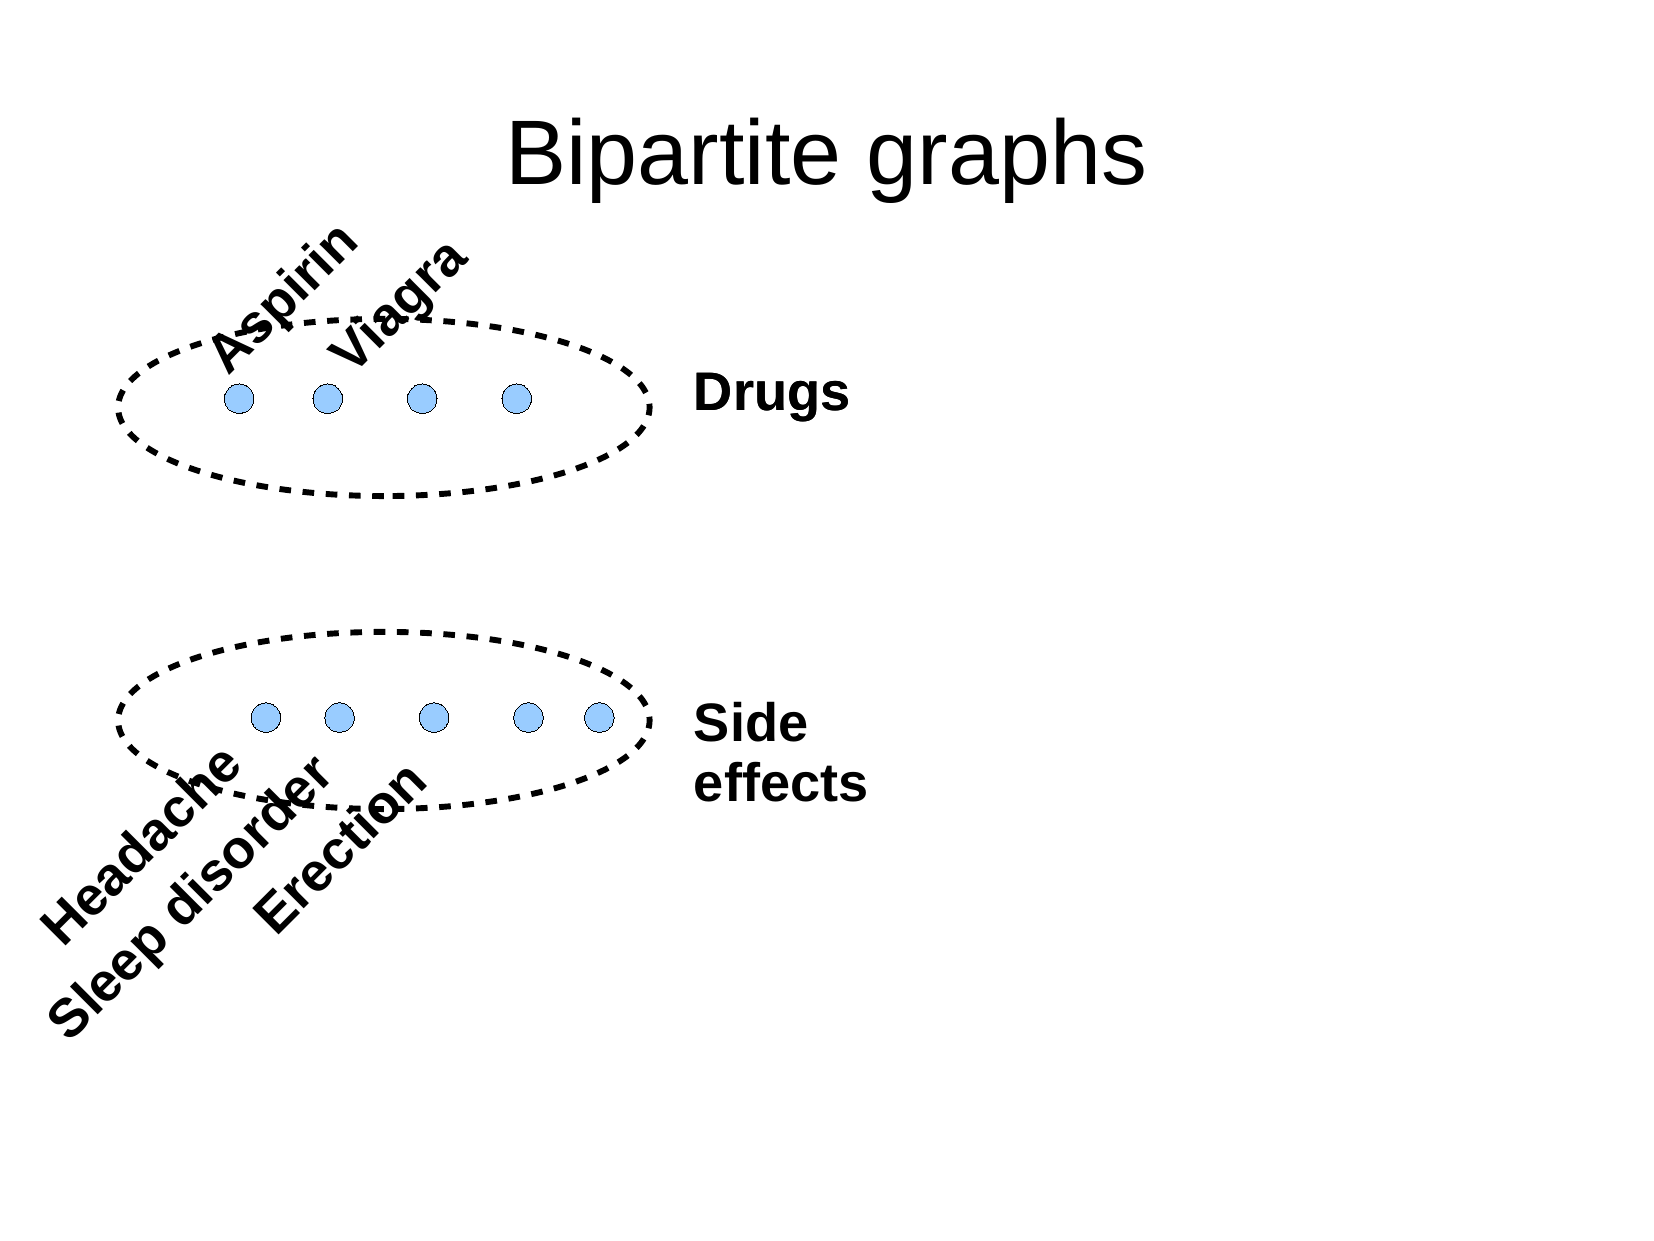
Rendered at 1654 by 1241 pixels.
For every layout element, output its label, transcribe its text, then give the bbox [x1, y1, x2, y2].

text_box Viagra [302, 209, 495, 402]
text_box [312, 383, 343, 414]
text_box [224, 386, 254, 414]
text_box Sleep disorder [19, 726, 357, 1069]
text_box [584, 702, 615, 733]
text_box Drugs [679, 354, 886, 443]
text_box Headache [13, 716, 266, 970]
text_box [513, 702, 544, 733]
title Bipartite graphs [82, 49, 1571, 257]
text_box [407, 383, 438, 414]
text_box [419, 702, 449, 733]
text_box Side effects [679, 685, 886, 824]
text_box [251, 702, 281, 733]
text_box [324, 702, 355, 733]
text_box [501, 383, 532, 414]
text_box Aspirin [178, 193, 387, 402]
text_box Erection [225, 733, 455, 963]
